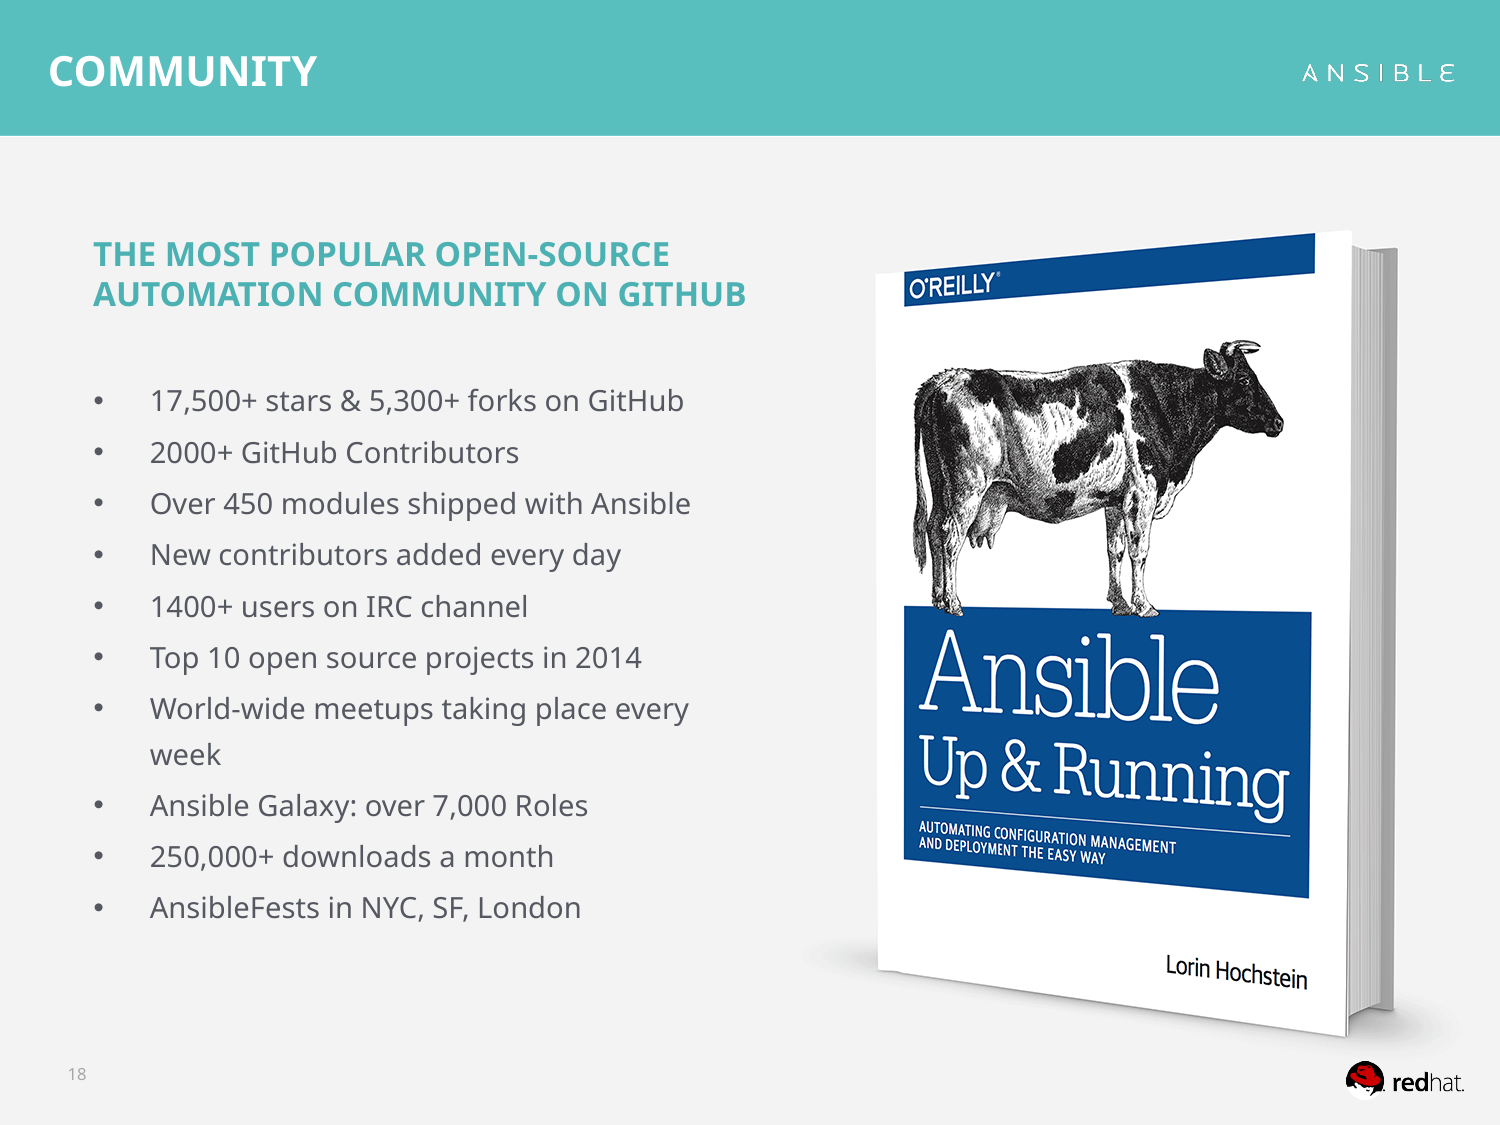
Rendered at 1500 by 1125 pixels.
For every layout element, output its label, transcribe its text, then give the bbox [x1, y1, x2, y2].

picture [0, 0, 1500, 1125]
text_box 17,500+ stars & 5,300+ forks on GitHub 2000+ GitHub Contributors Over 450 modules shipped with Ansible New contributors added every day 1400+ users on IRC channel Top 10 open source projects in 2014 World-wide meetups taking place every week Ansible Galaxy: over 7,000 Roles 250,000+ downloads a month AnsibleFests in NYC, SF, London [78, 364, 779, 925]
list COMMUNITY [47, 45, 936, 104]
text_box THE MOST POPULAR OPEN-SOURCE AUTOMATION COMMUNITY ON GITHUB [78, 225, 822, 321]
